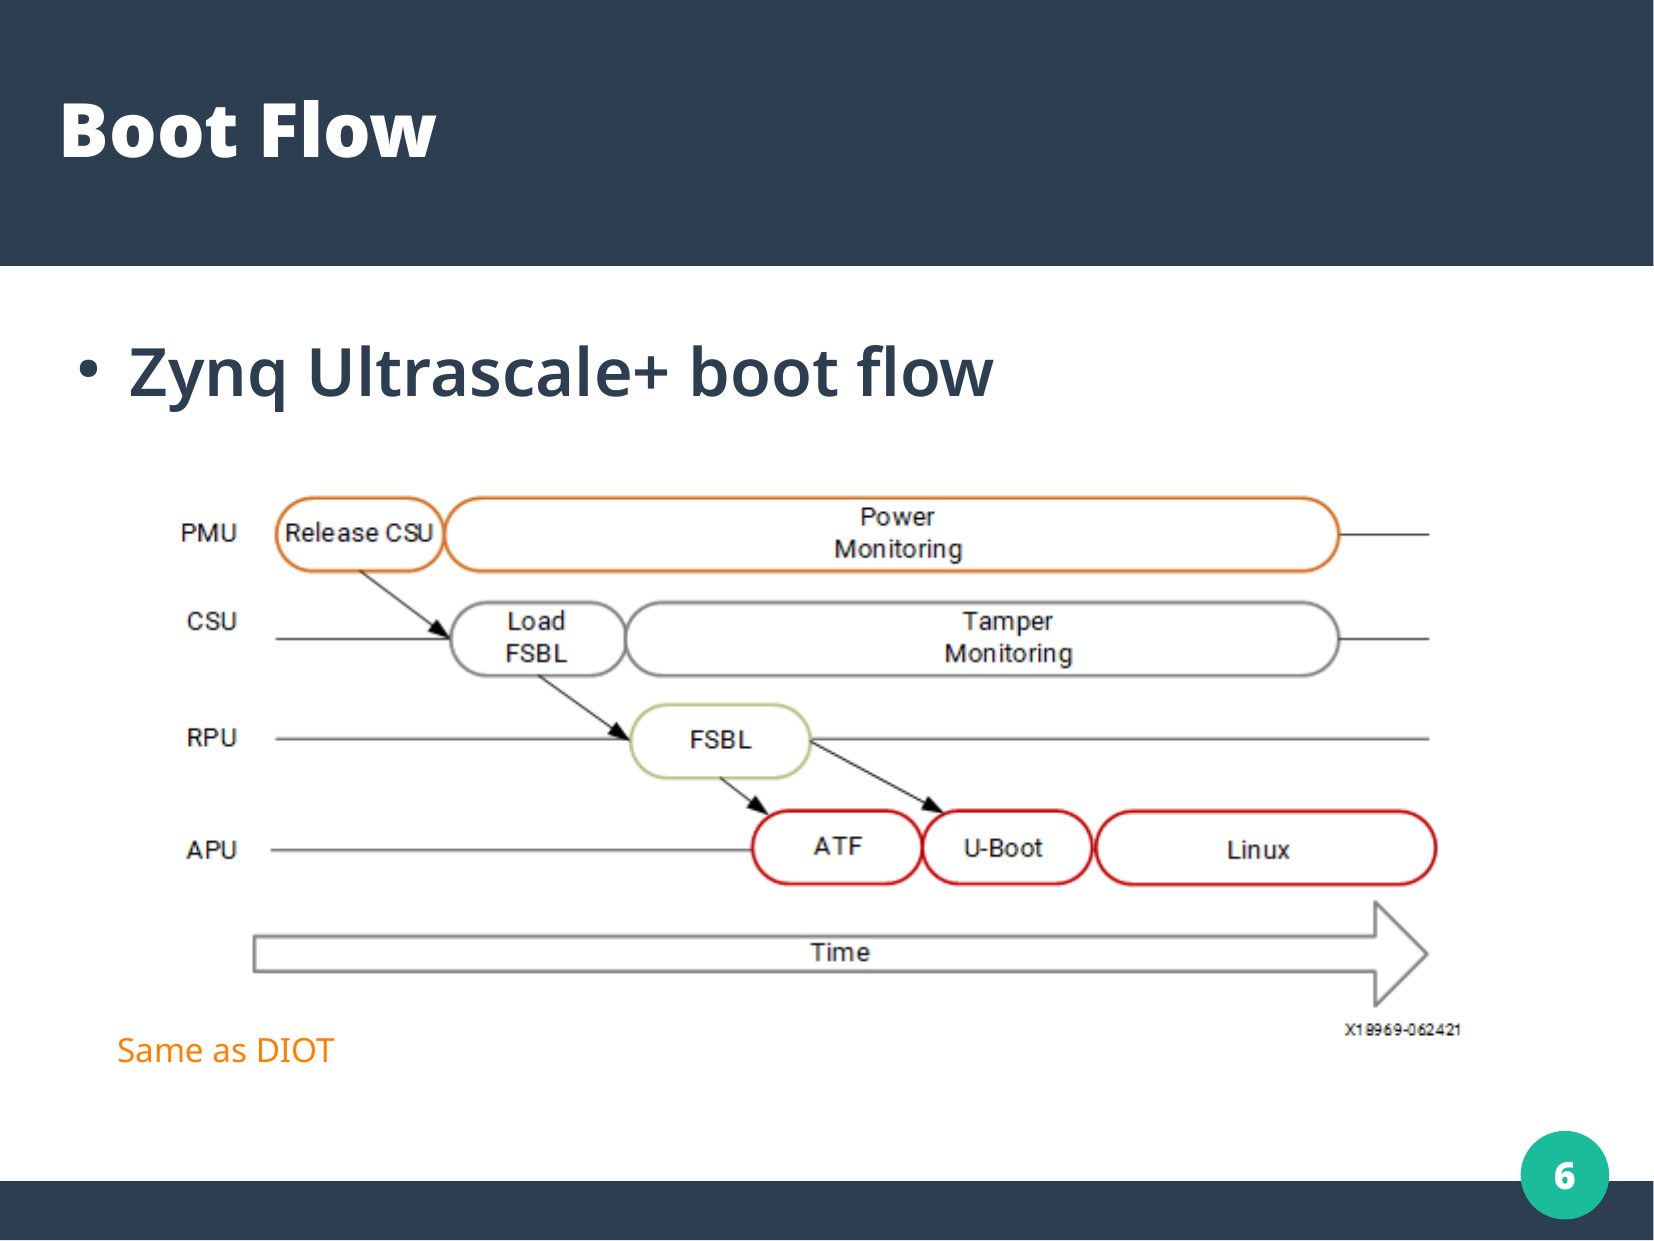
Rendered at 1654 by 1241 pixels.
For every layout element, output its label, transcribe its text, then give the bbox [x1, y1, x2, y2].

picture [165, 494, 1474, 1051]
text_box Same as DIOT [102, 1020, 826, 1150]
list Zynq Ultrascale+ boot flow [58, 324, 1595, 1152]
title Boot Flow [58, 49, 1595, 207]
